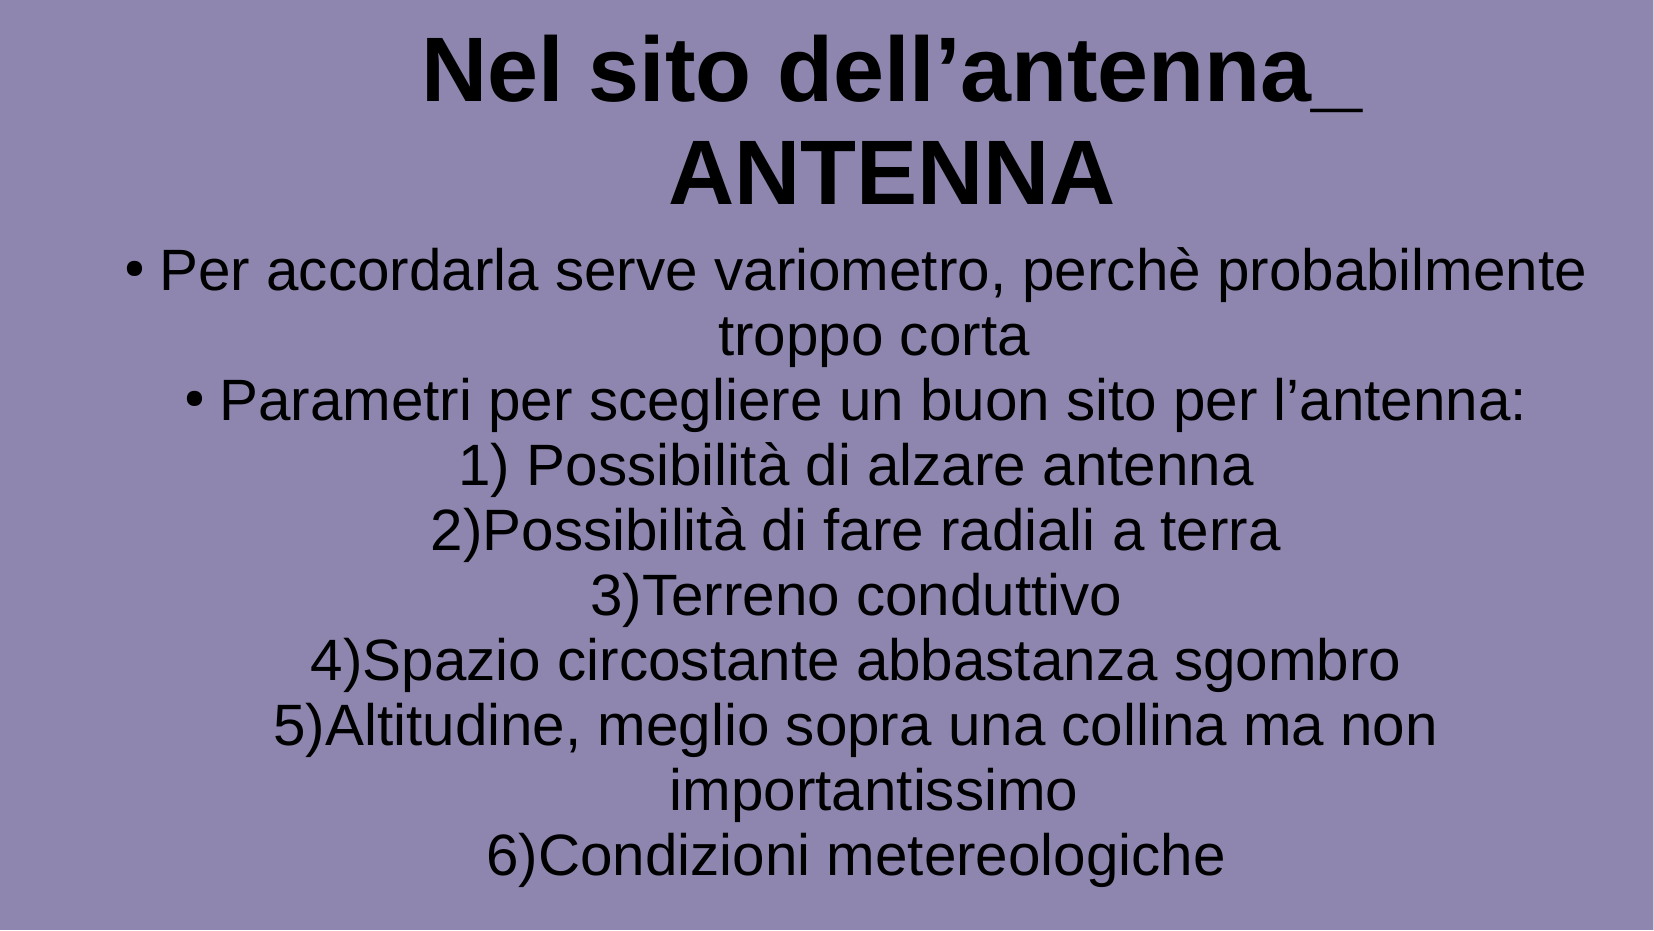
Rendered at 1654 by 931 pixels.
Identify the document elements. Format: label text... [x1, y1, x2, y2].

title Nel sito dell’antenna_ ANTENNA [148, 15, 1637, 228]
subtitle Per accordarla serve variometro, perchè probabilmente troppo corta Parametri per scegliere un buon sito per l’antenna: Possibilità di alzare antenna Possibilità di fare radiali a terra Terreno conduttivo Spazio circostante abbastanza sgombro Altitudine, meglio sopra una collina ma non importantissimo Condizioni metereologiche [112, 160, 1601, 931]
